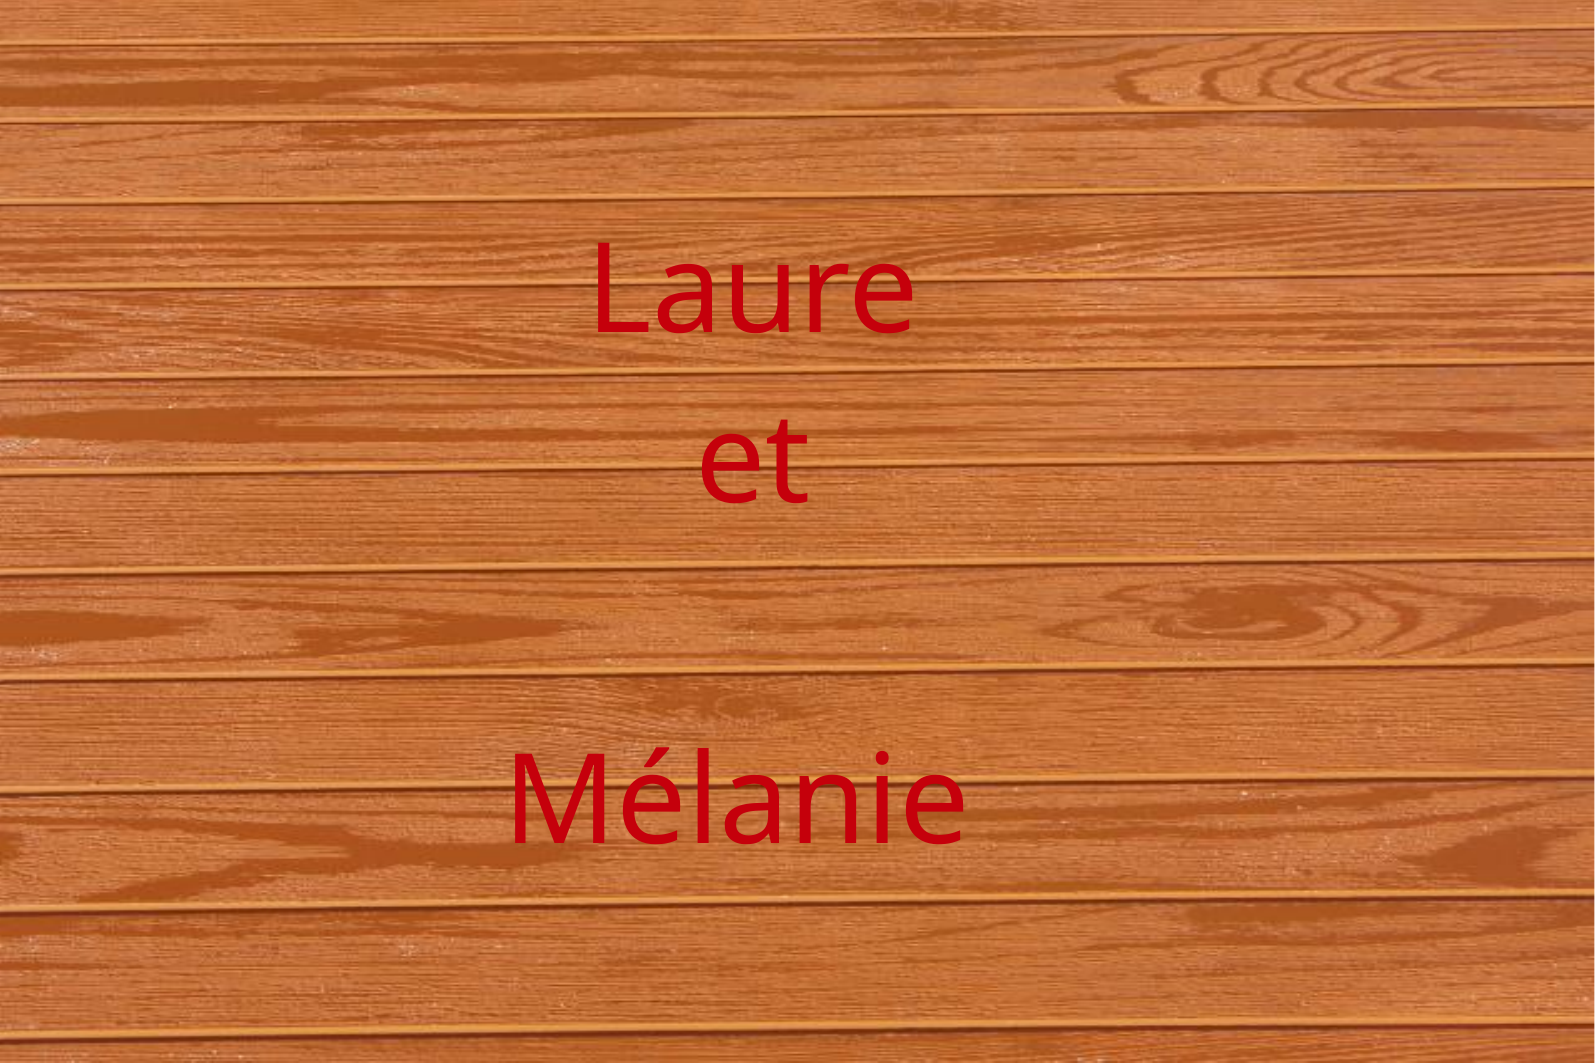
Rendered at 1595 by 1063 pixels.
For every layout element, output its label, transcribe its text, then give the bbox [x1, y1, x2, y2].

picture [0, 0, 1595, 1063]
text_box Laure et Mélanie [88, 88, 1418, 752]
